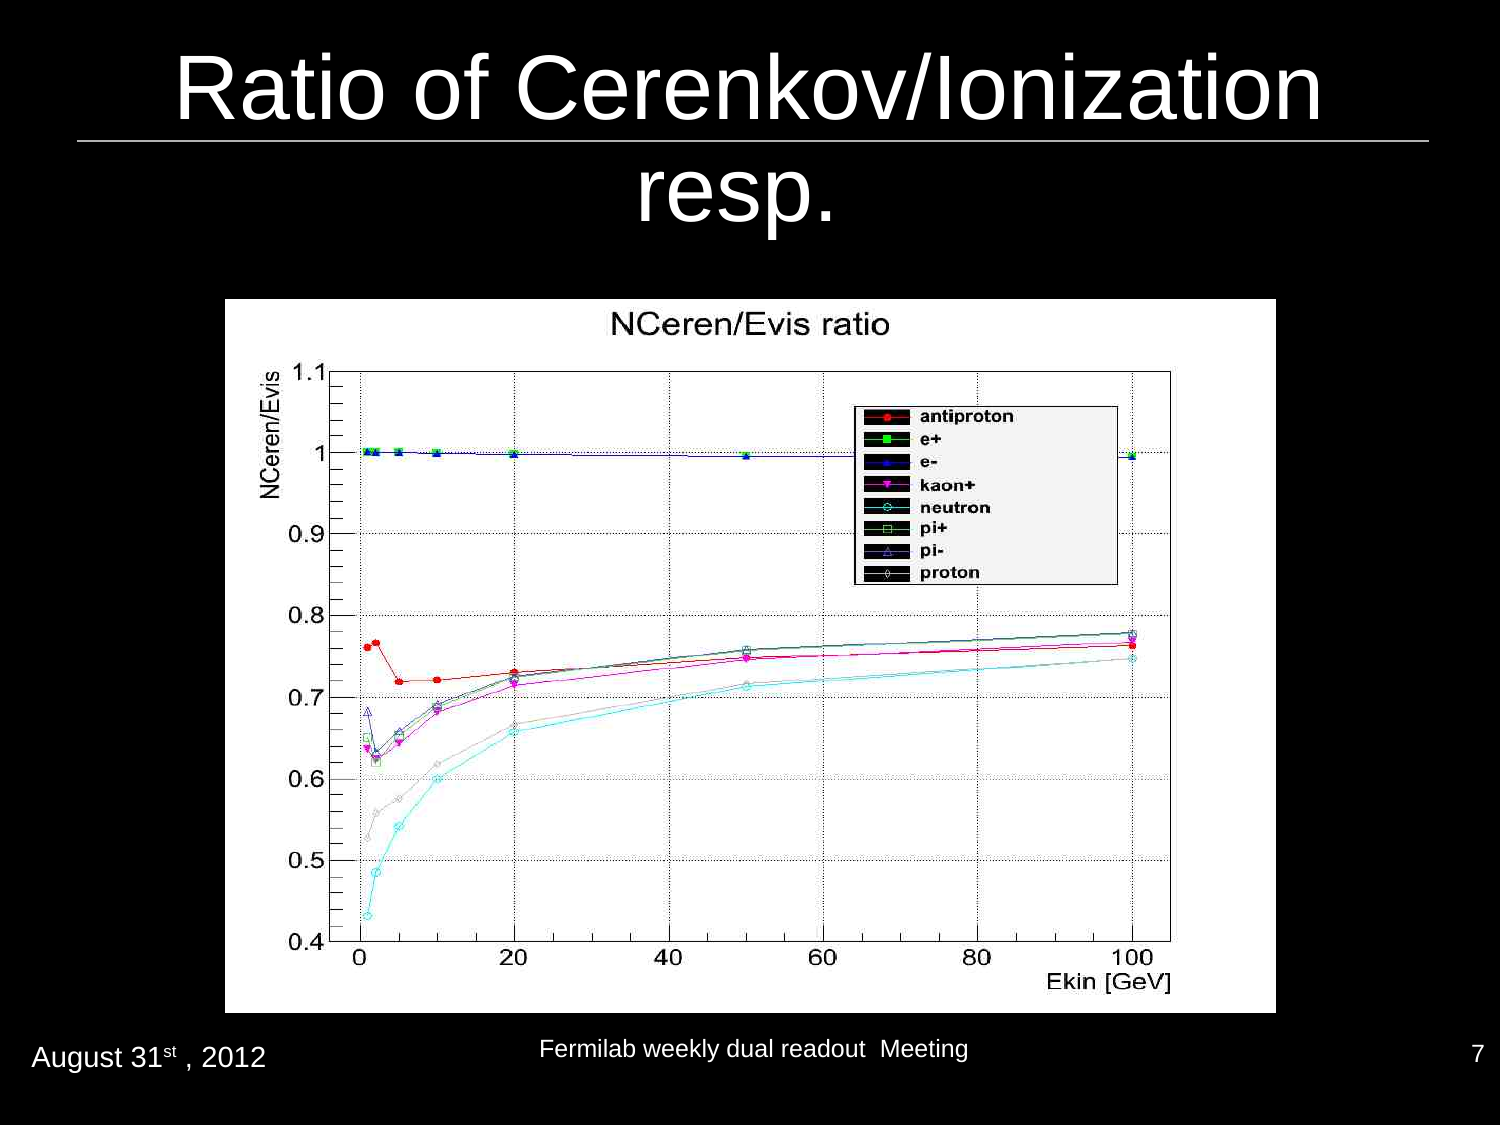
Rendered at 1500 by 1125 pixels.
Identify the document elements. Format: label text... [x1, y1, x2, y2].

title Ratio of Cerenkov/Ionization resp. [75, 36, 1425, 242]
picture [225, 299, 1276, 1013]
